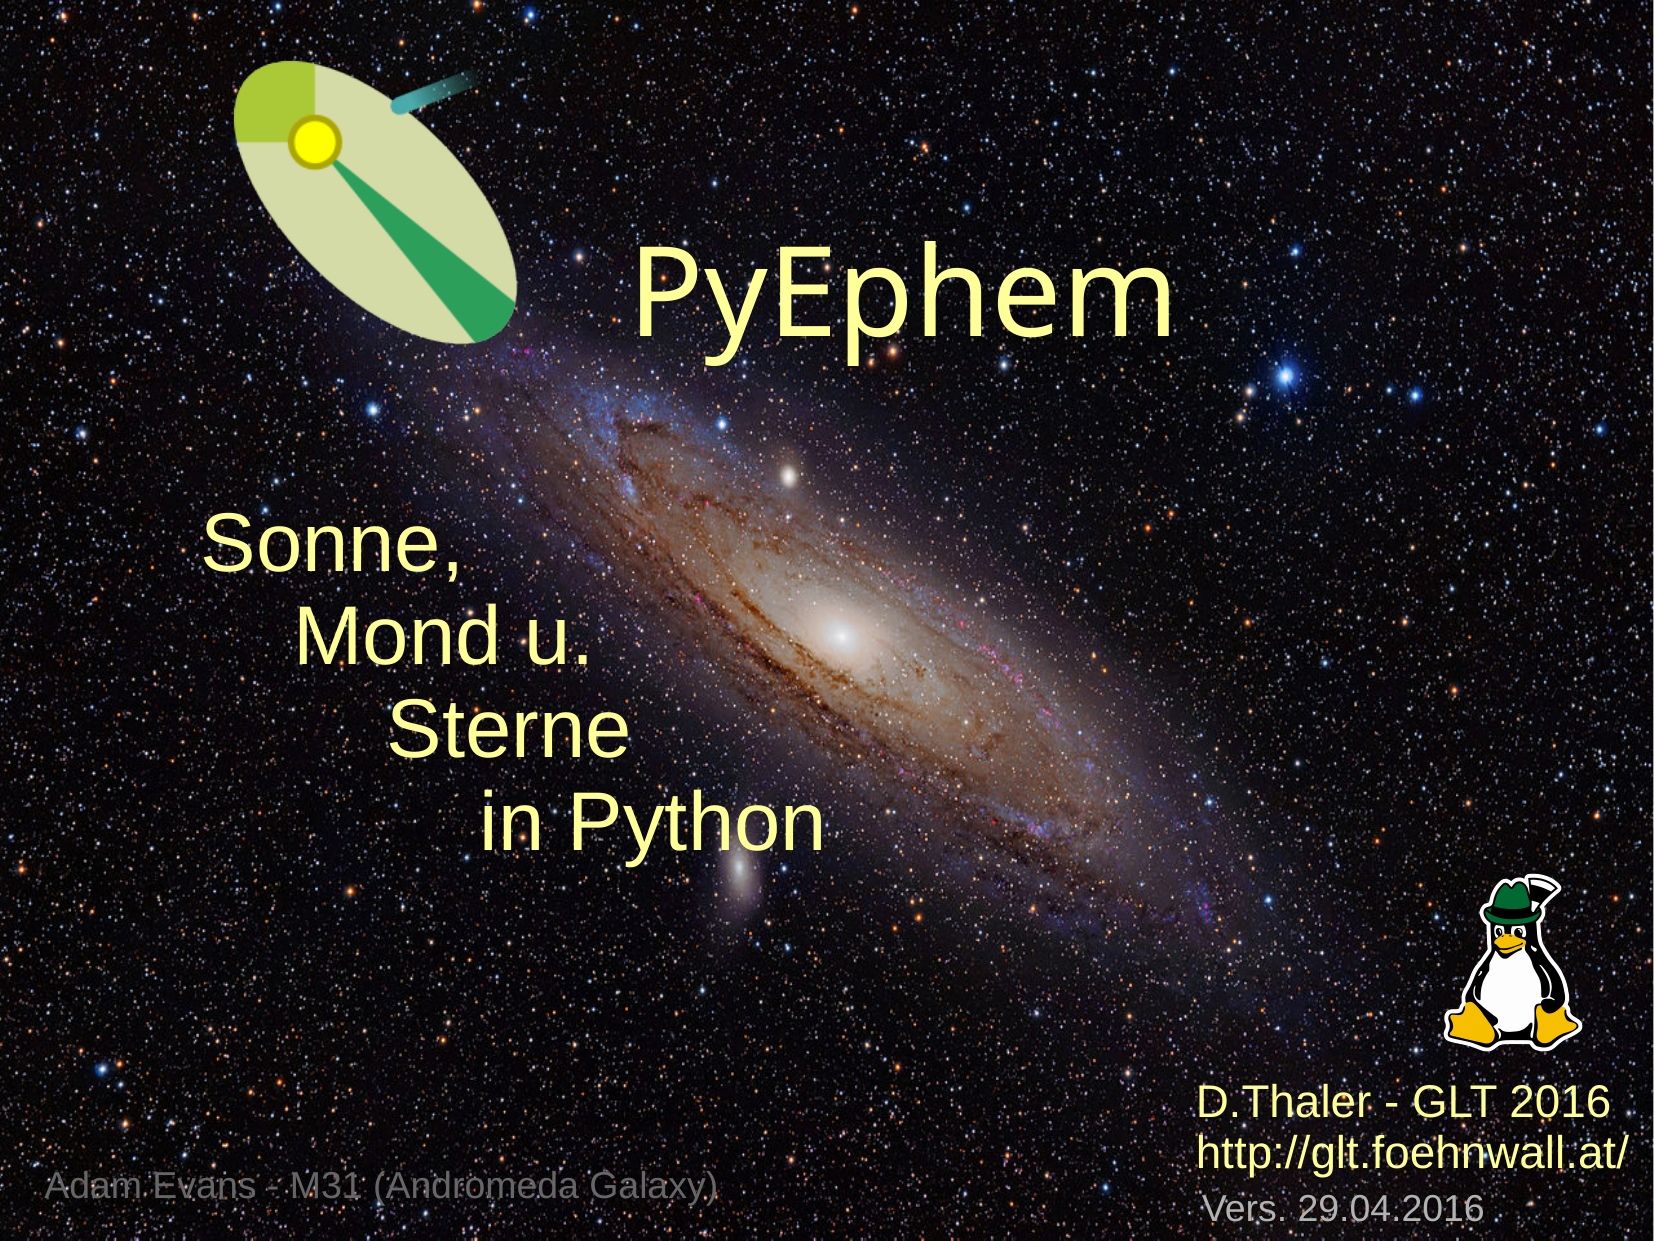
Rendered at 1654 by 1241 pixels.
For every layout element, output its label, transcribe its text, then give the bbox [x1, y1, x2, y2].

text_box [106, 1051, 210, 1108]
text_box Adam Evans - M31 (Andromeda Galaxy) [29, 1157, 745, 1215]
subtitle Sonne, Mond u. Sterne in Python [200, 495, 969, 869]
text_box PyEphem [614, 194, 1178, 350]
text_box Vers. 29.04.2016 [1187, 1180, 1500, 1238]
picture [0, 0, 1654, 1241]
text_box D.Thaler - GLT 2016 http://glt.foehnwall.at/ [1181, 1068, 1645, 1187]
